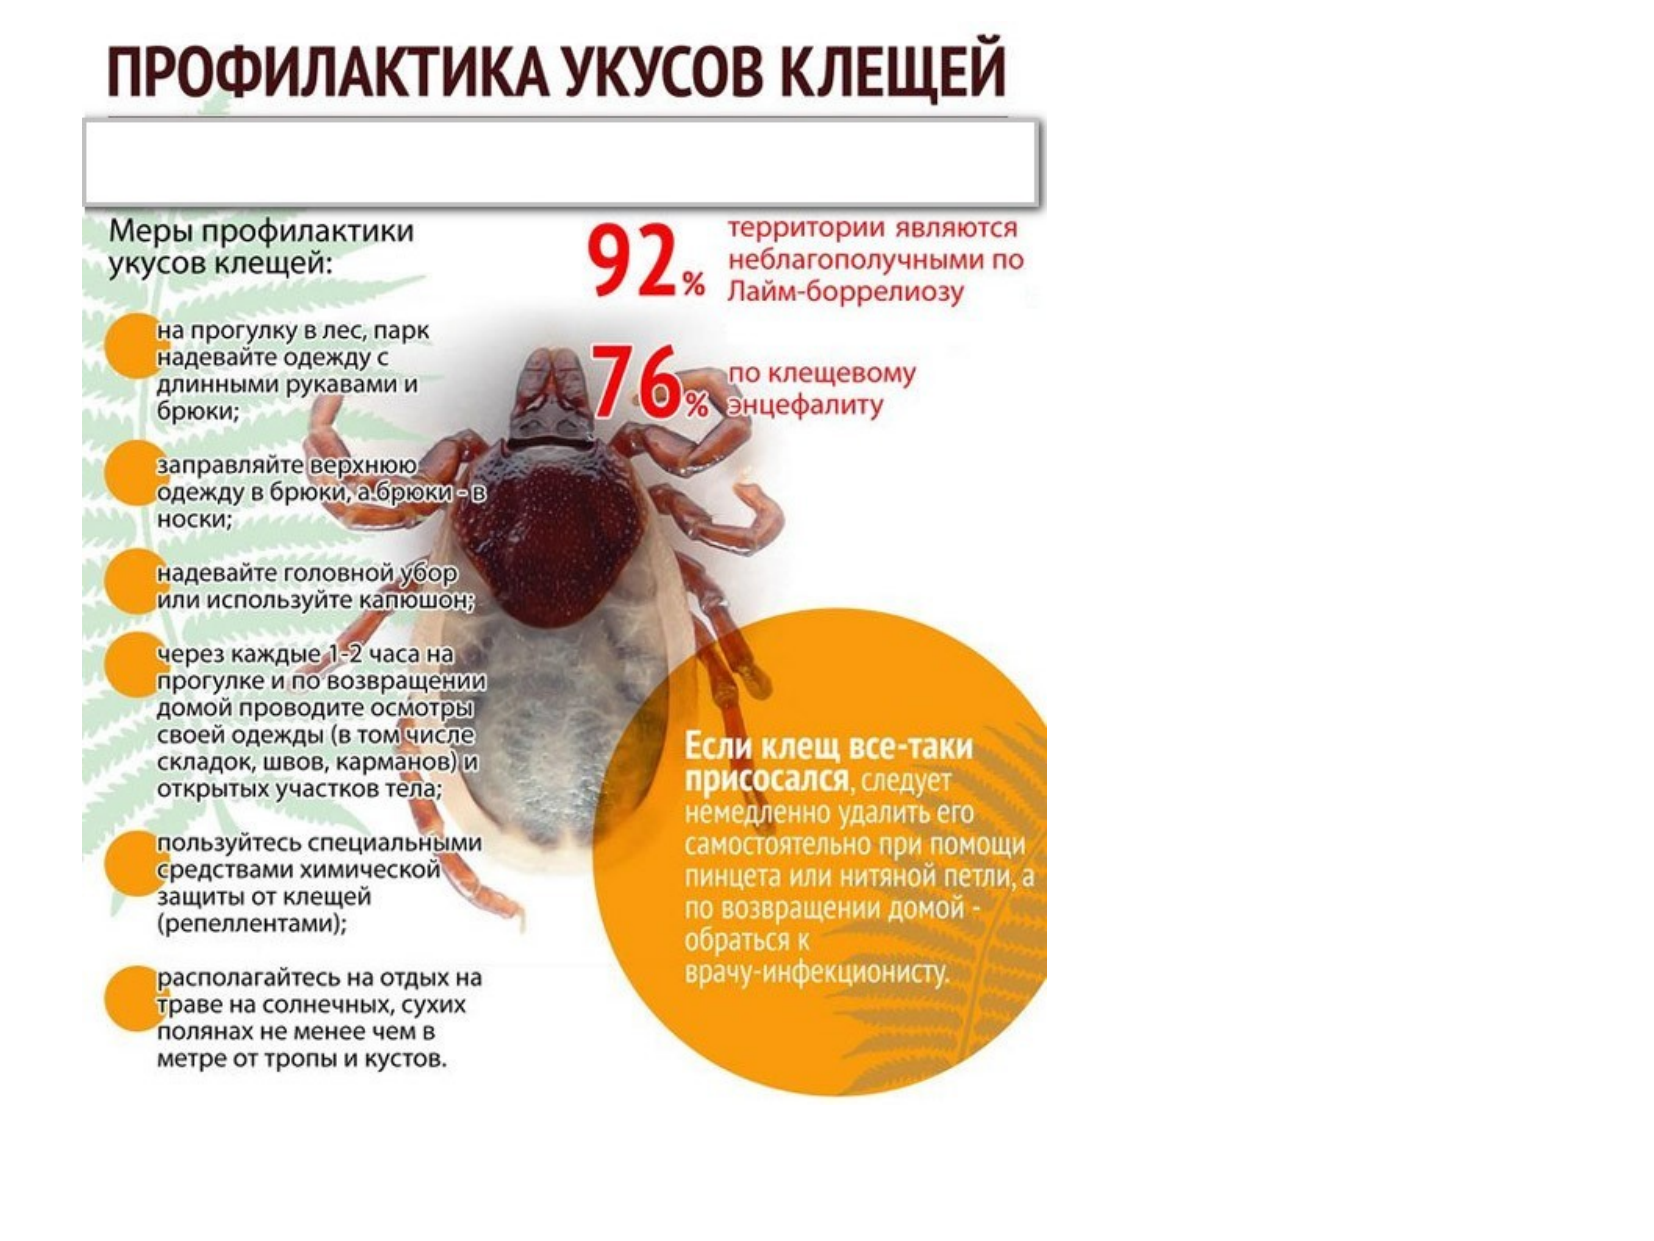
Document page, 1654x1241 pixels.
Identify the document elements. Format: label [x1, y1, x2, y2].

picture [82, 21, 1047, 1105]
